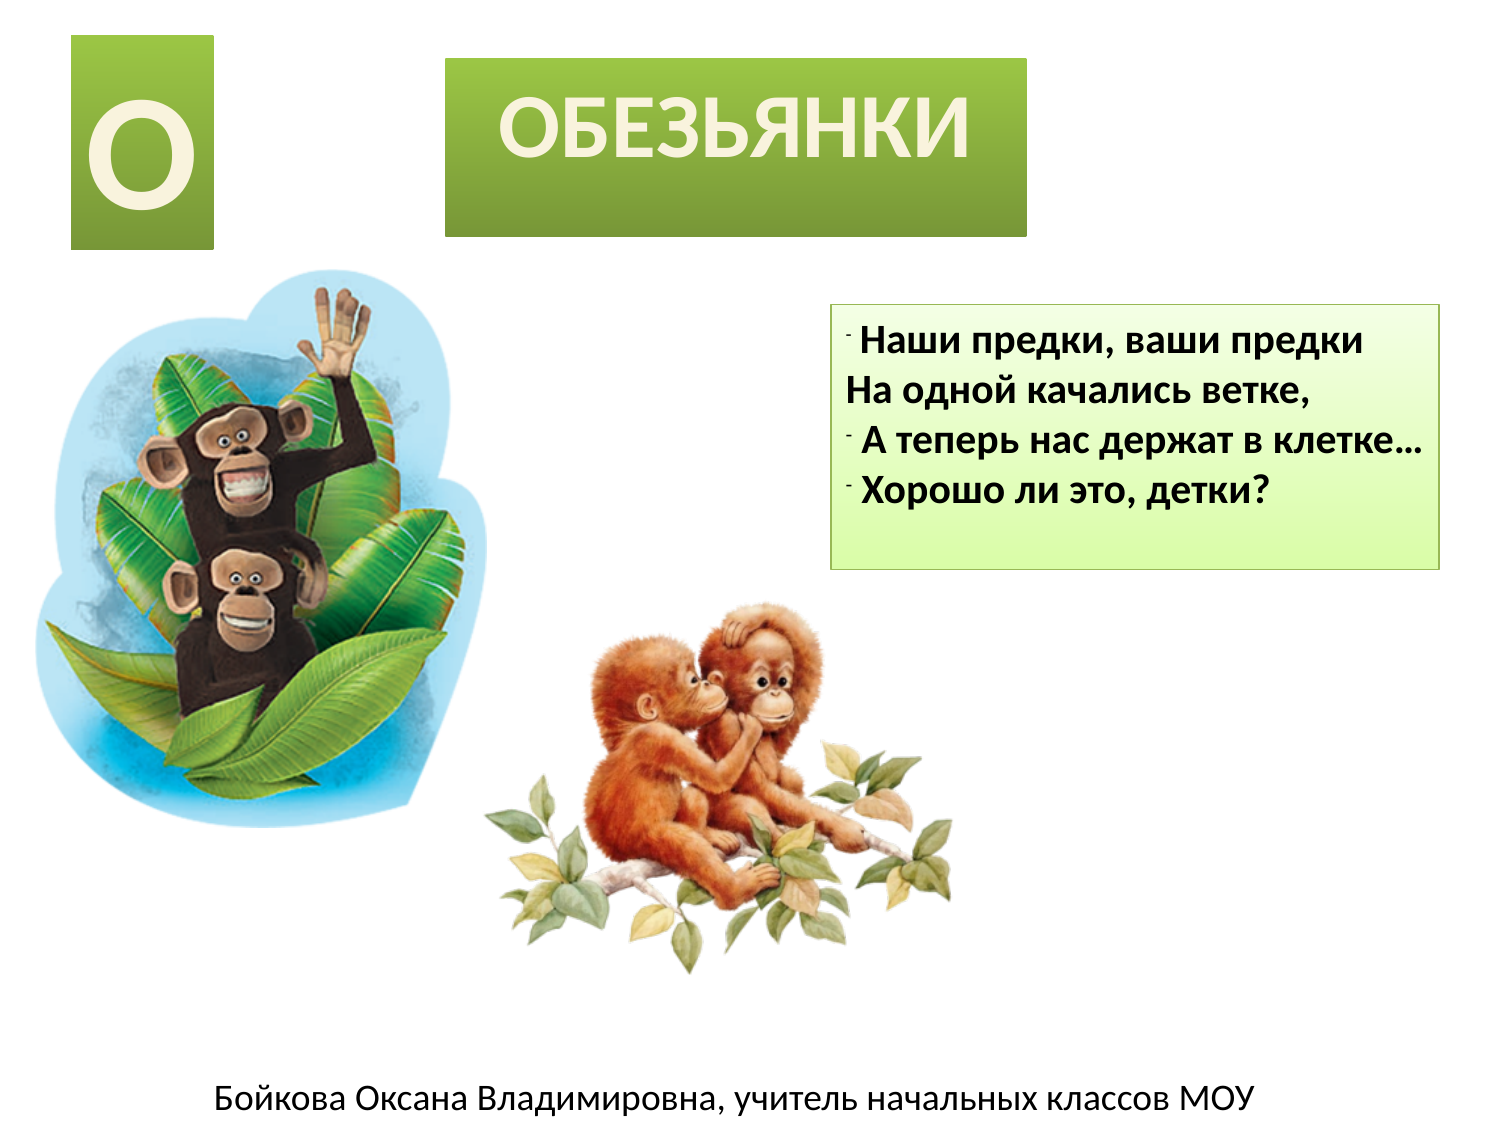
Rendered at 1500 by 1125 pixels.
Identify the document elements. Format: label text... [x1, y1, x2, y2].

text_box Наши предки, ваши предки На одной качались ветке, А теперь нас держат в клетке… Хорошо ли это, детки? [831, 304, 1439, 570]
title ОБЕЗЬЯНКИ [445, 58, 1027, 237]
footer Бойкова Оксана Владимировна, учитель начальных классов МОУ СОШ №1 г. Конаково [199, 1065, 1325, 1125]
picture [35, 269, 993, 1008]
text_box О [71, 35, 214, 250]
